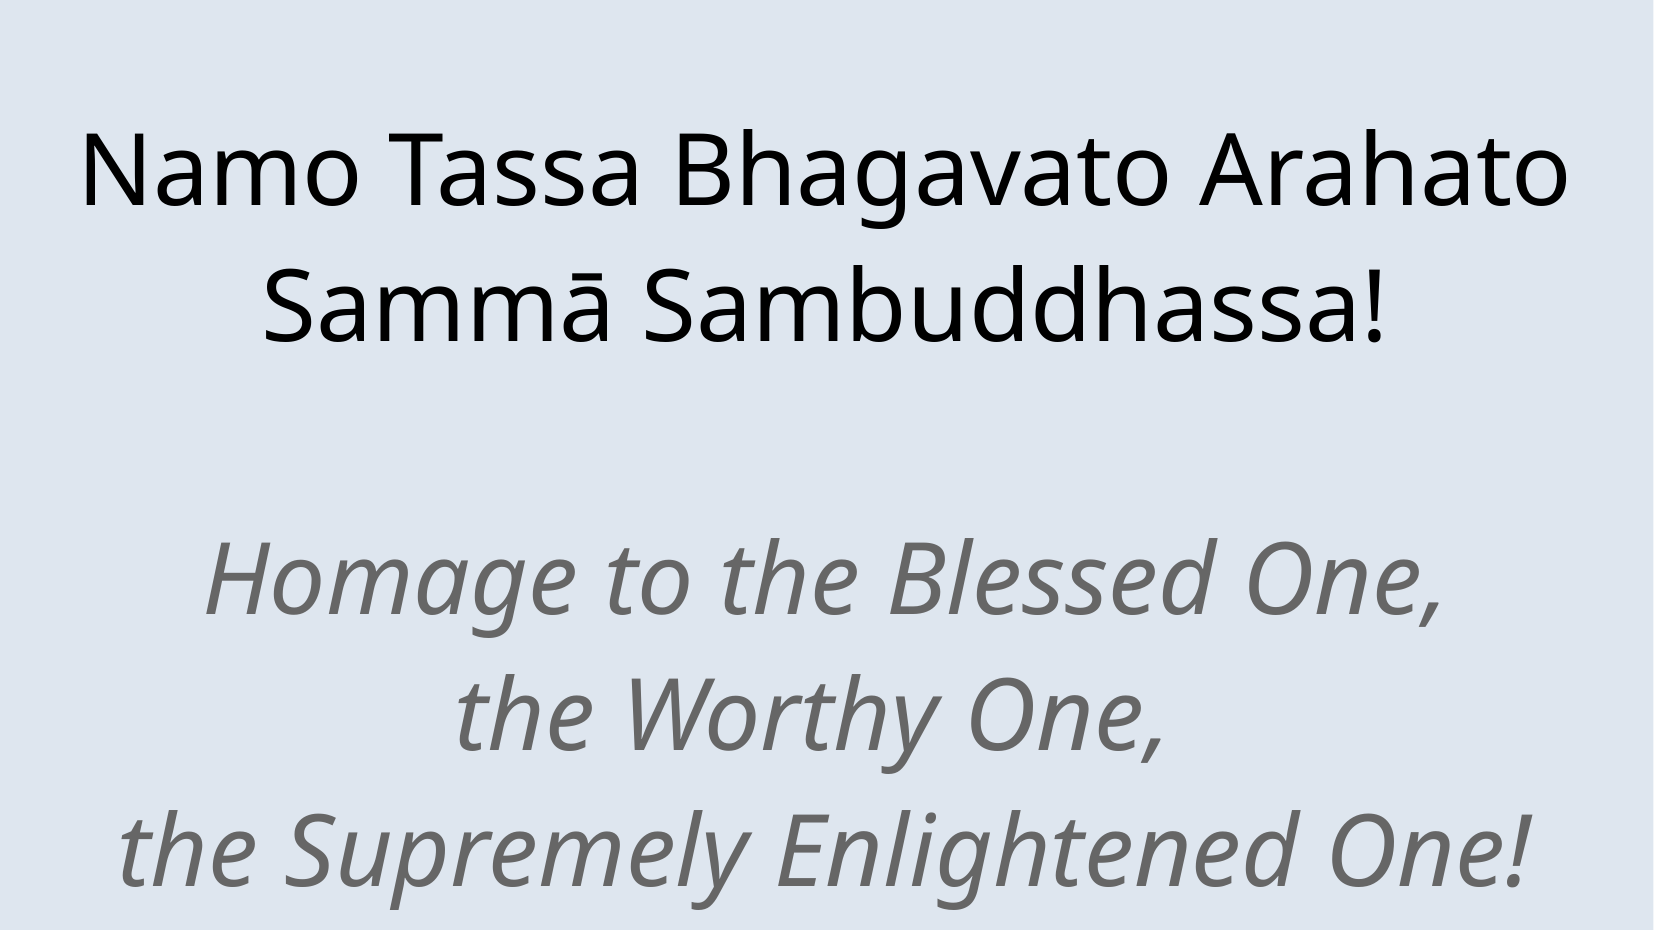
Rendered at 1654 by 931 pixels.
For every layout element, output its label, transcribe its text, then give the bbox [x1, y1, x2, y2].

subtitle Namo Tassa Bhagavato Arahato Sammā Sambuddhassa! Homage to the Blessed One, the Worthy One, the Supremely Enlightened One! [0, 98, 1653, 931]
